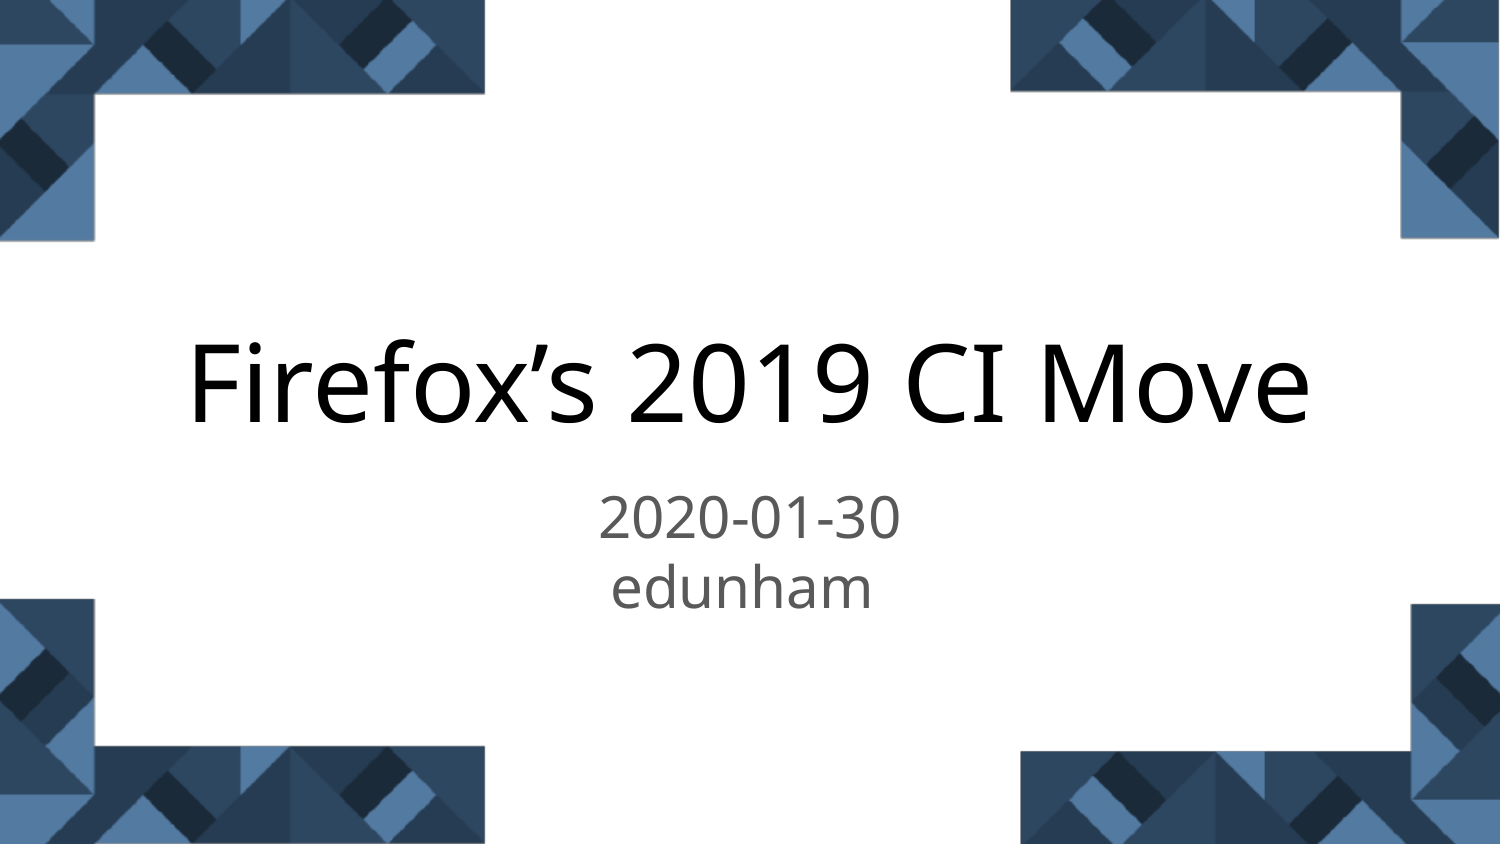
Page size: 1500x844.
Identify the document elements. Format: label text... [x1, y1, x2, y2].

title Firefox’s 2019 CI Move [51, 122, 1449, 459]
picture [0, 481, 553, 844]
subtitle 2020-01-30 edunham [51, 464, 1449, 595]
picture [952, 487, 1500, 844]
picture [0, 0, 553, 357]
picture [942, 0, 1500, 356]
